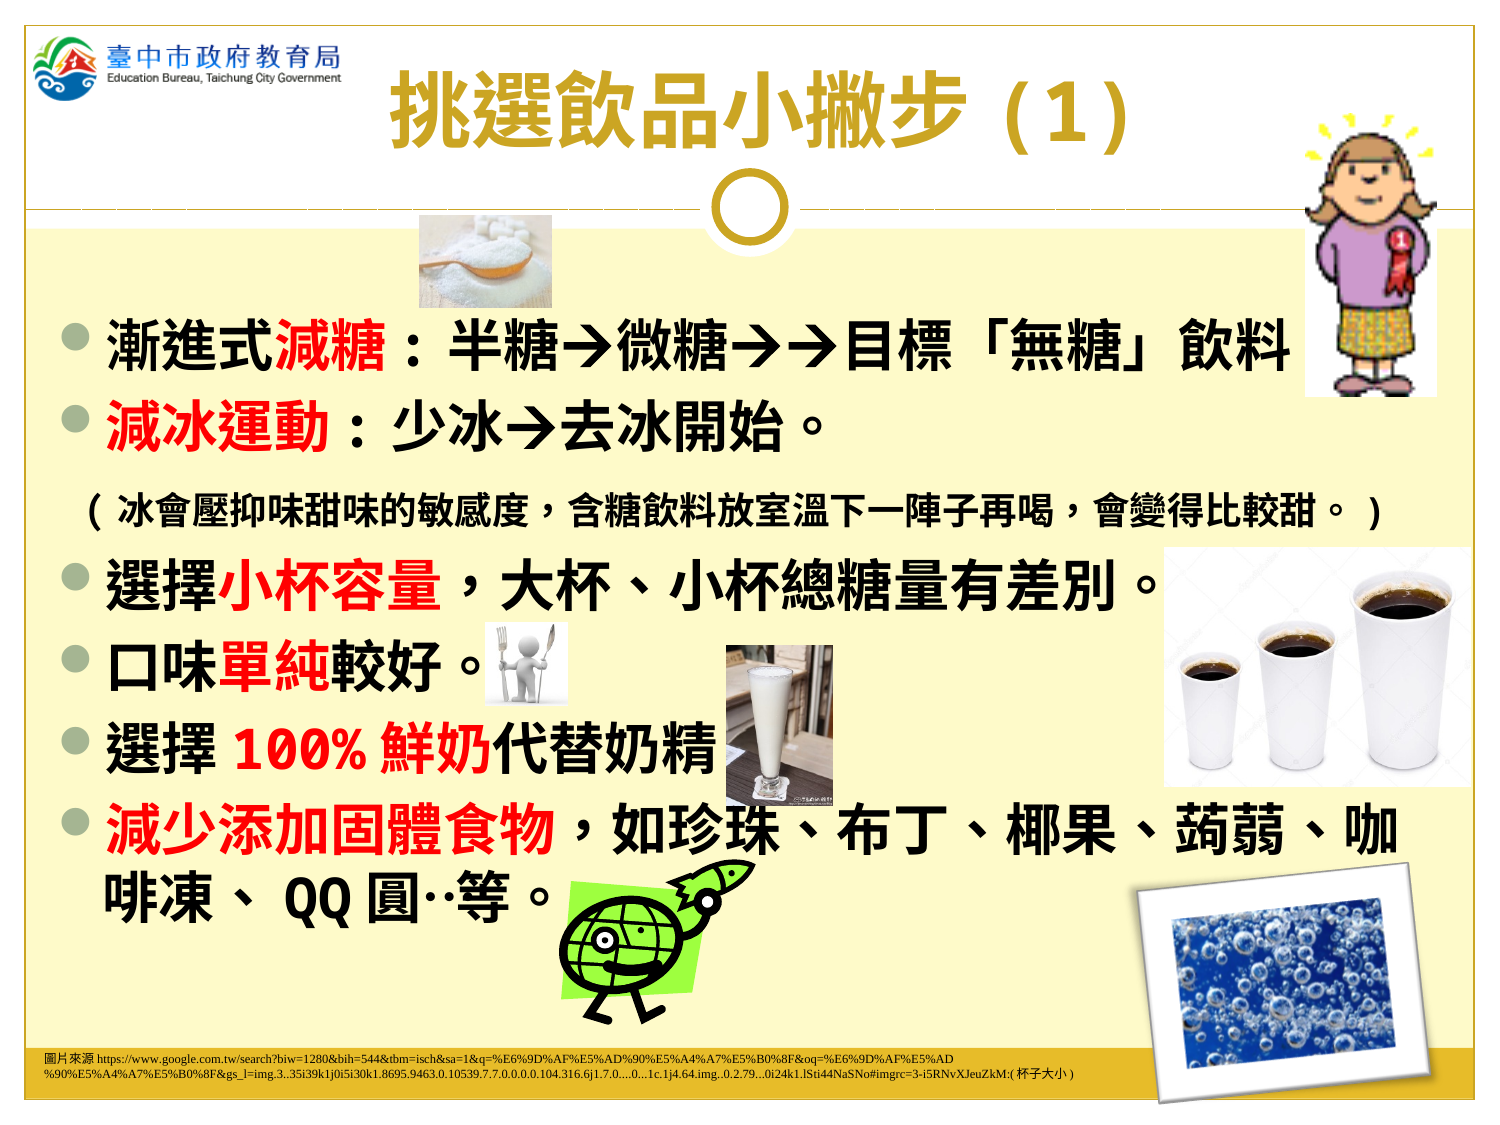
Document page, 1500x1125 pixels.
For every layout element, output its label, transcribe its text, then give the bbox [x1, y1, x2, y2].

picture [557, 857, 756, 1026]
title 挑選飲品小撇步(1) [64, 40, 1465, 166]
picture [29, 30, 348, 103]
picture [485, 622, 568, 706]
picture [1164, 547, 1471, 787]
picture [726, 645, 833, 806]
list 漸進式減糖:半糖微糖目標「無糖」飲料。 減冰運動:少冰去冰開始。 (冰會壓抑味甜味的敏感度，含糖飲料放室溫下一陣子再喝，會變得比較甜。) 選擇小杯容量，大杯、小杯總糖量有差別。 口味單純較好。 選擇100%鮮奶代替奶精。 減少添加固體食物，如珍珠、布丁、椰果、蒟蒻、咖啡凍、QQ圓…等。 [42, 302, 1438, 1012]
picture [419, 215, 552, 308]
picture [1305, 113, 1437, 397]
picture [1115, 843, 1449, 1124]
text_box 圖片來源https://www.google.com.tw/search?biw=1280&bih=544&tbm=isch&sa=1&q=%E6%9D%AF%E5%AD%90%E5%A4%A7%E5%B0%8F&oq=%E6%9D%AF%E5%AD%90%E5%A4%A7%E5%B0%8F&gs_l=img.3..35i39k1j0i5i30k1.8695.9463.0.10539.7.7.0.0.0.0.104.316.6j1.7.0....0...1c.1j4.64.img..0.2.79...0i24k1.lSti44NaSNo#imgrc=3-i5RNvXJeuZkM:(杯子大小) [29, 1042, 1128, 1089]
